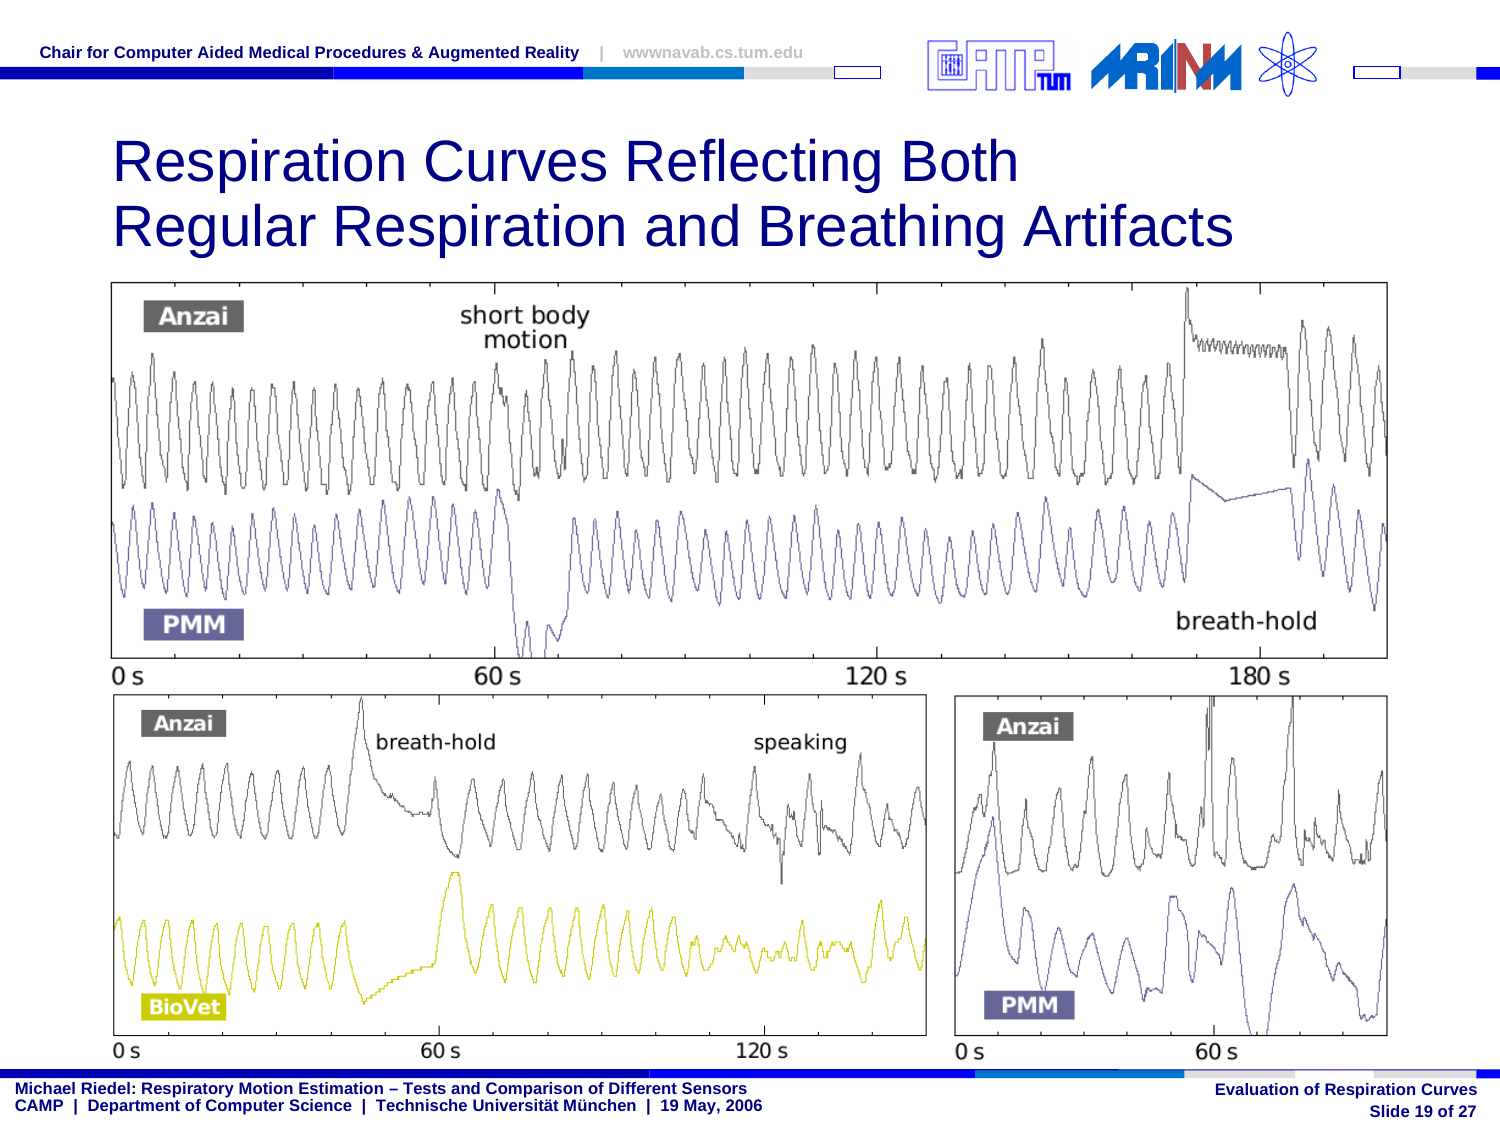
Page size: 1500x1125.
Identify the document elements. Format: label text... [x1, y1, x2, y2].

text_box Evaluation of Respiration Curves [1200, 1073, 1493, 1107]
picture [106, 276, 1394, 1066]
picture [1258, 31, 1317, 97]
title Respiration Curves Reflecting Both Regular Respiration and Breathing Artifacts [112, 112, 1387, 276]
picture [923, 37, 1074, 95]
